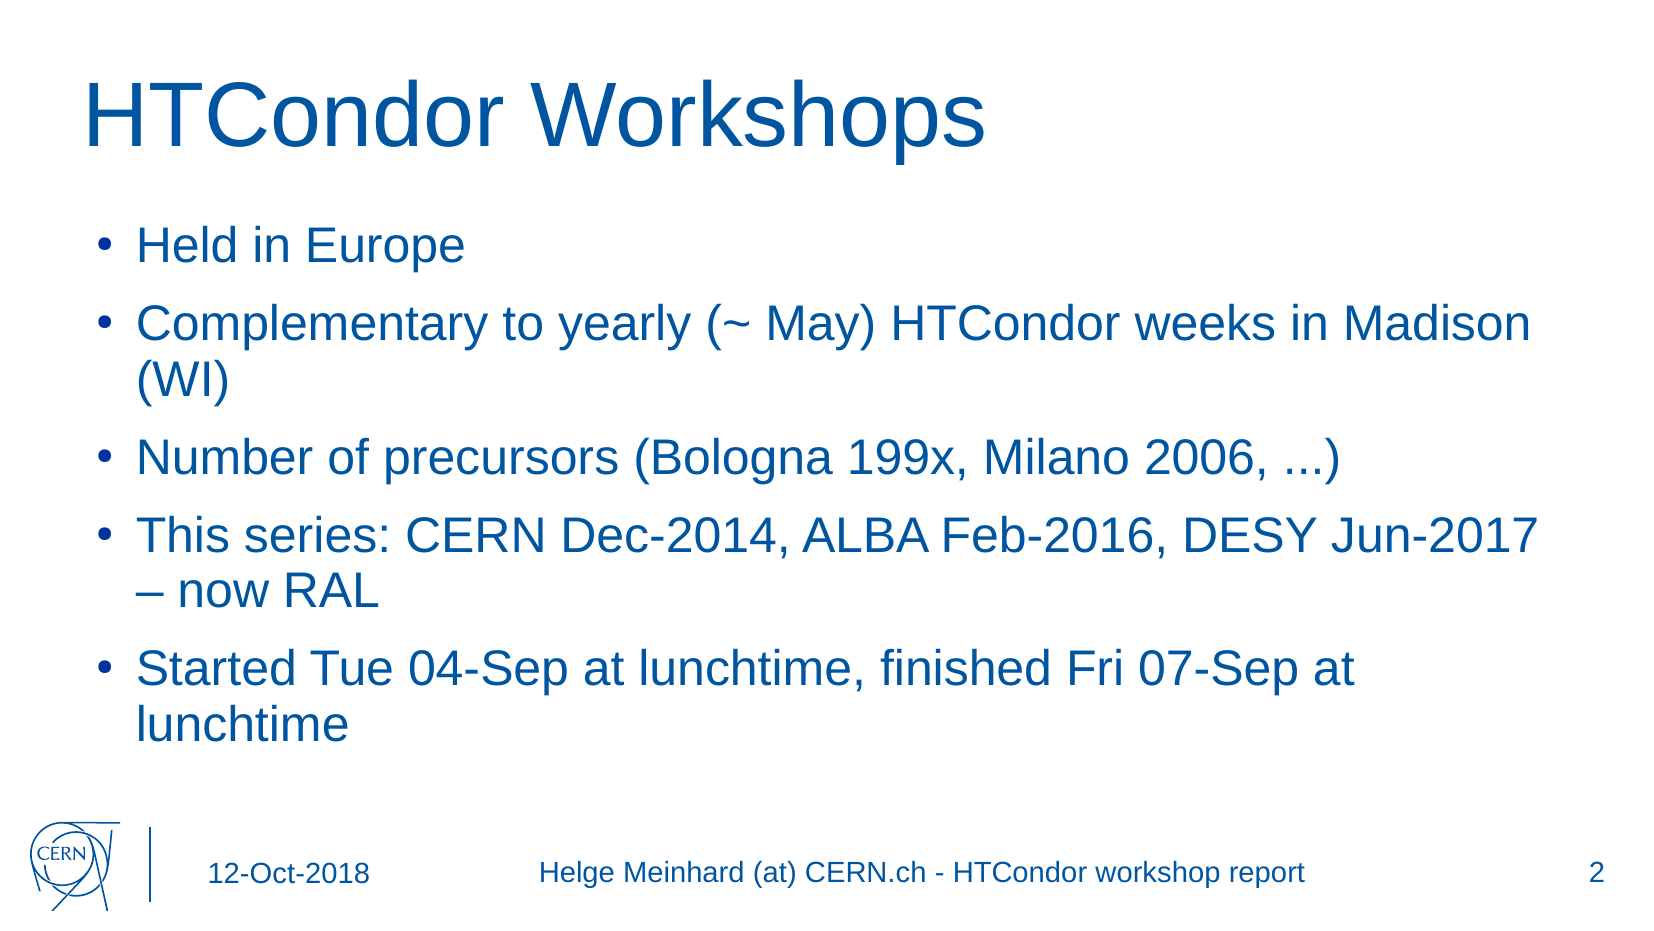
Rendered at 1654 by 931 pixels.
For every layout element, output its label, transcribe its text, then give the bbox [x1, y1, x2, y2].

list Held in Europe Complementary to yearly (~ May) HTCondor weeks in Madison (WI) Number of precursors (Bologna 199x, Milano 2006, ...) This series: CERN Dec-2014, ALBA Feb-2016, DESY Jun-2017 – now RAL Started Tue 04-Sep at lunchtime, finished Fri 07-Sep at lunchtime [82, 217, 1571, 757]
title HTCondor Workshops [82, 37, 1571, 193]
